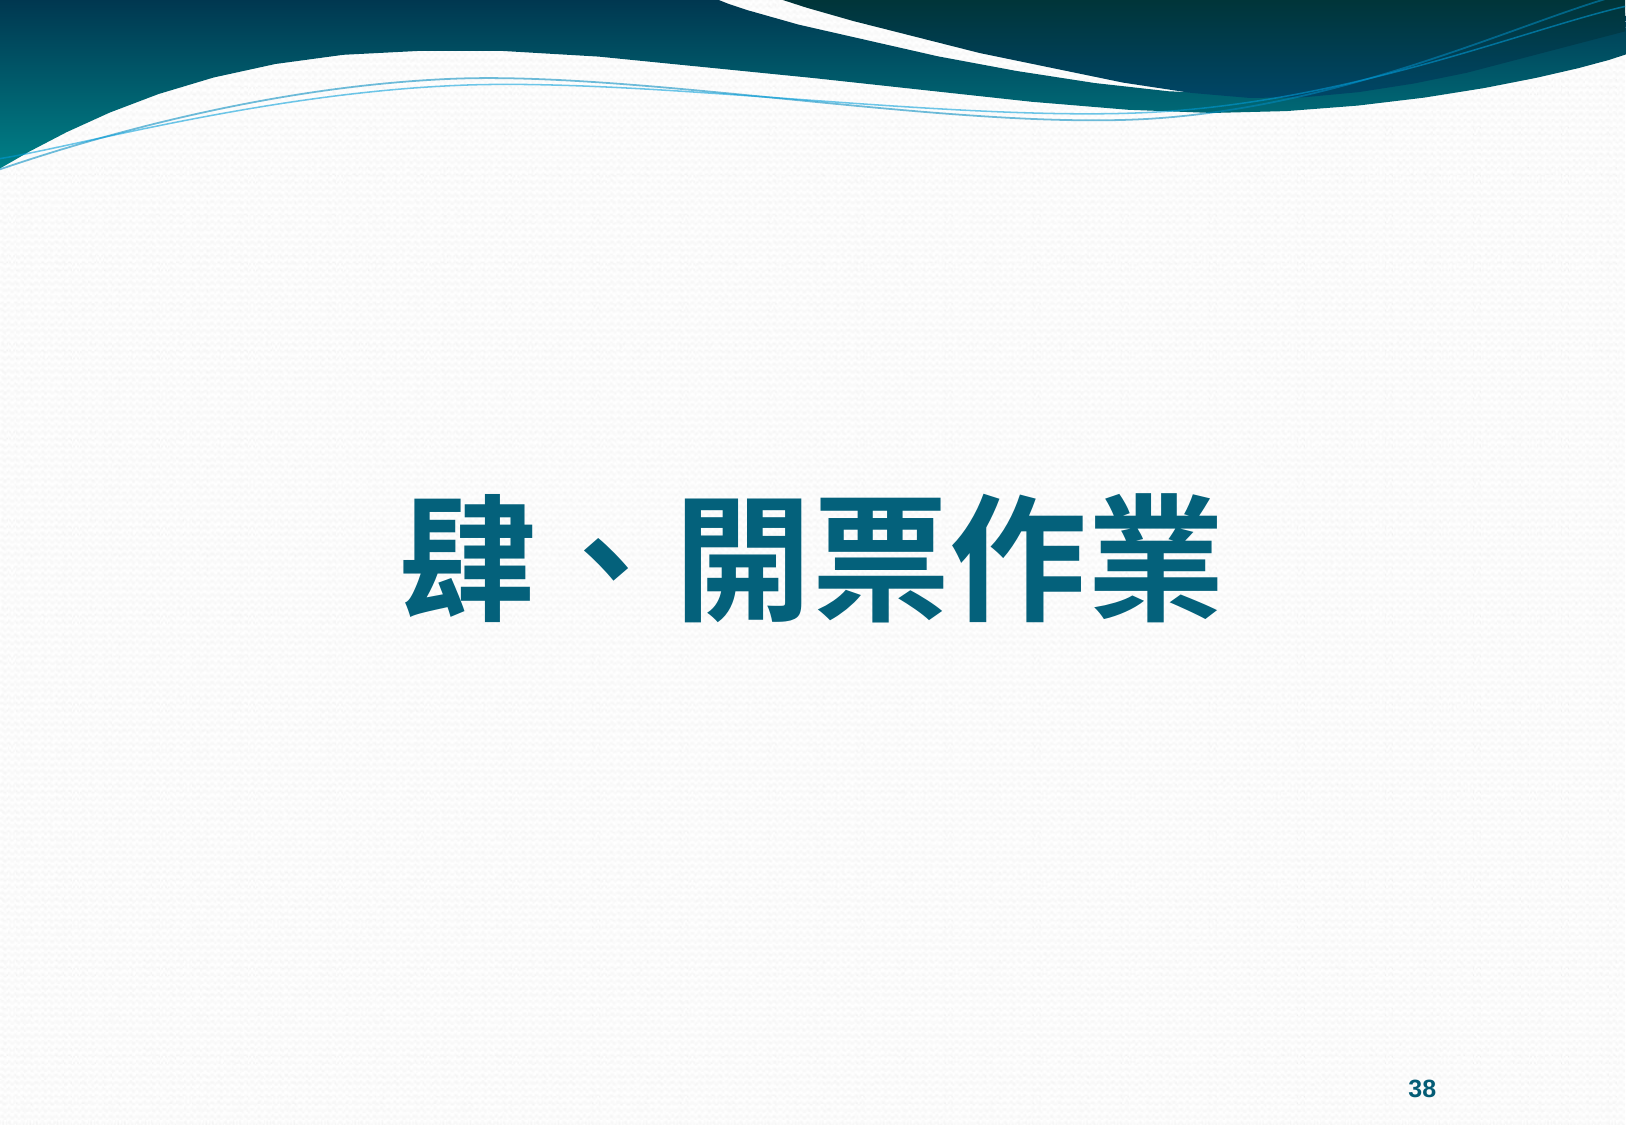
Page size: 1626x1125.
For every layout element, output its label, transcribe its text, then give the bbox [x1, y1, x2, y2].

list 肆、開票作業 [81, 77, 1544, 1055]
text_box 38 [1408, 1042, 1544, 1103]
